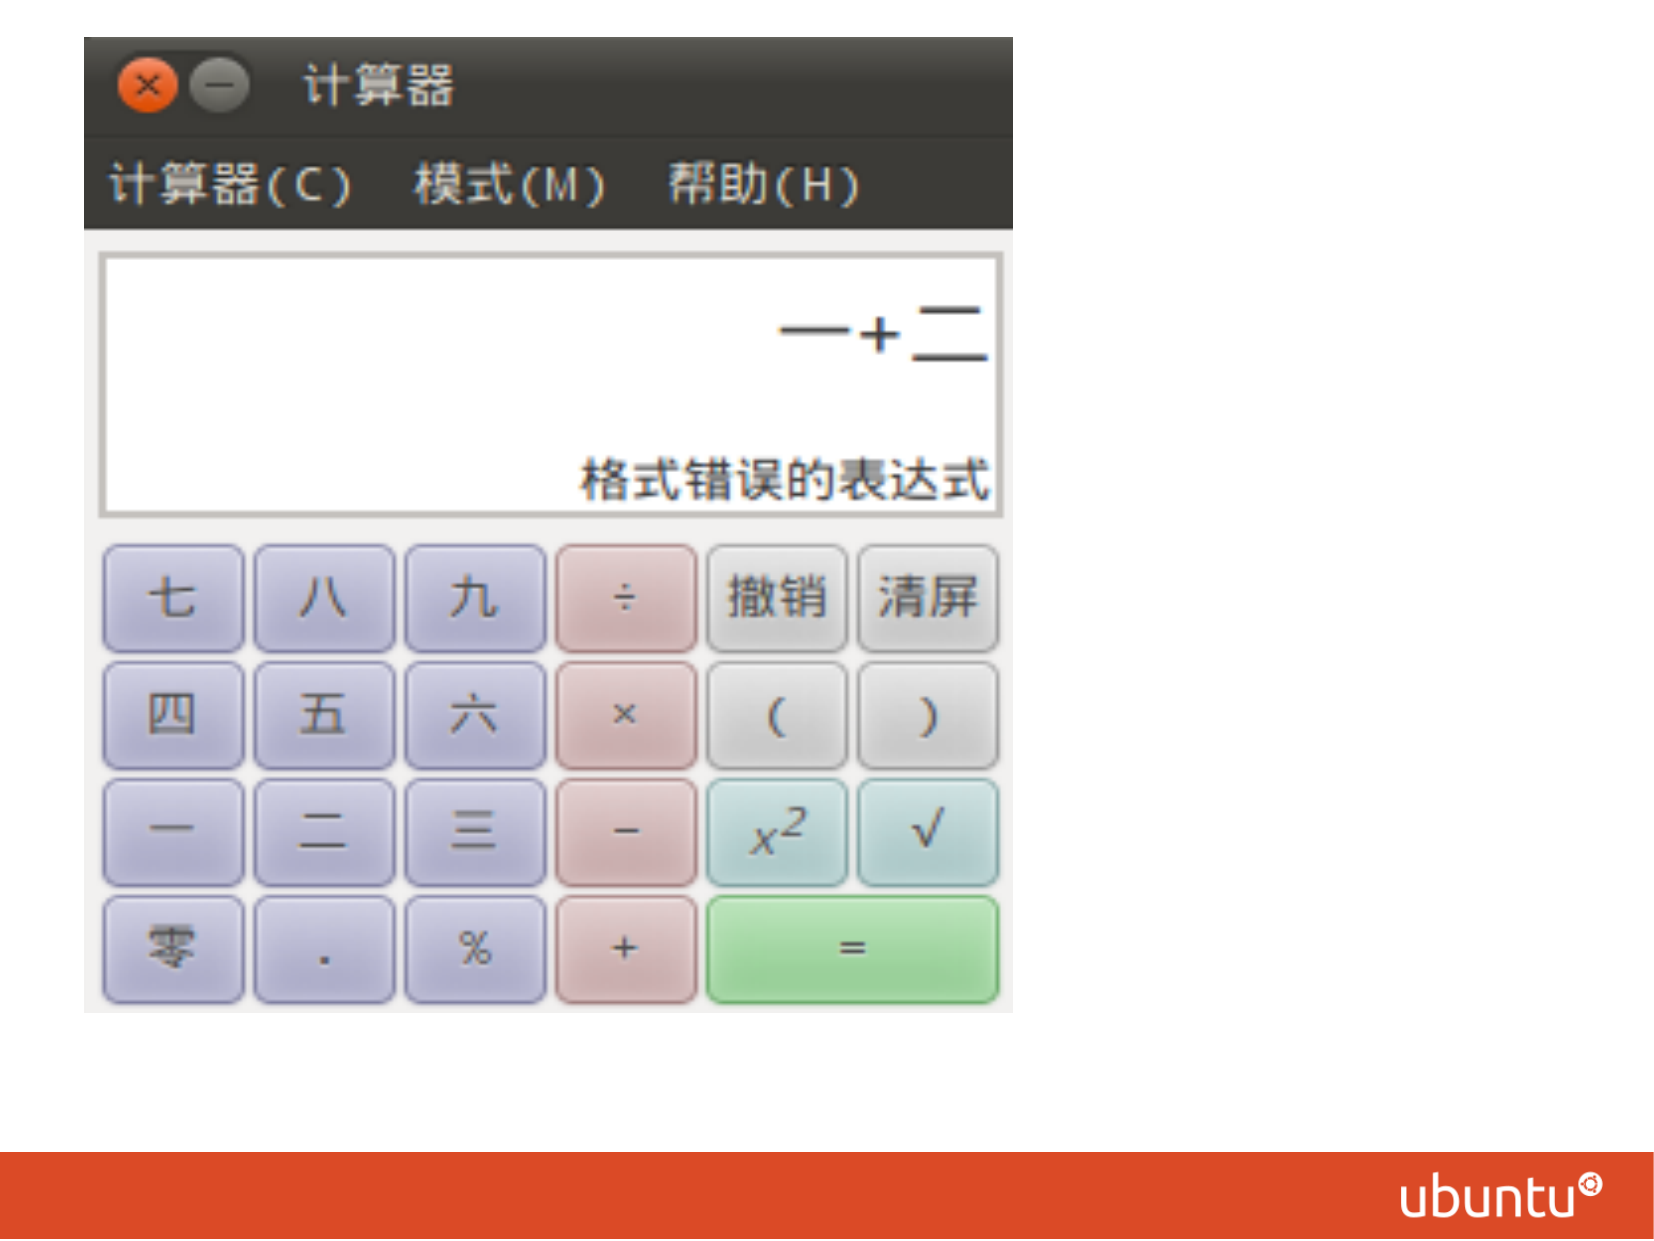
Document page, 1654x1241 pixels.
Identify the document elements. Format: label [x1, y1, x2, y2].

picture [84, 37, 1013, 1013]
picture [0, 1152, 1654, 1239]
